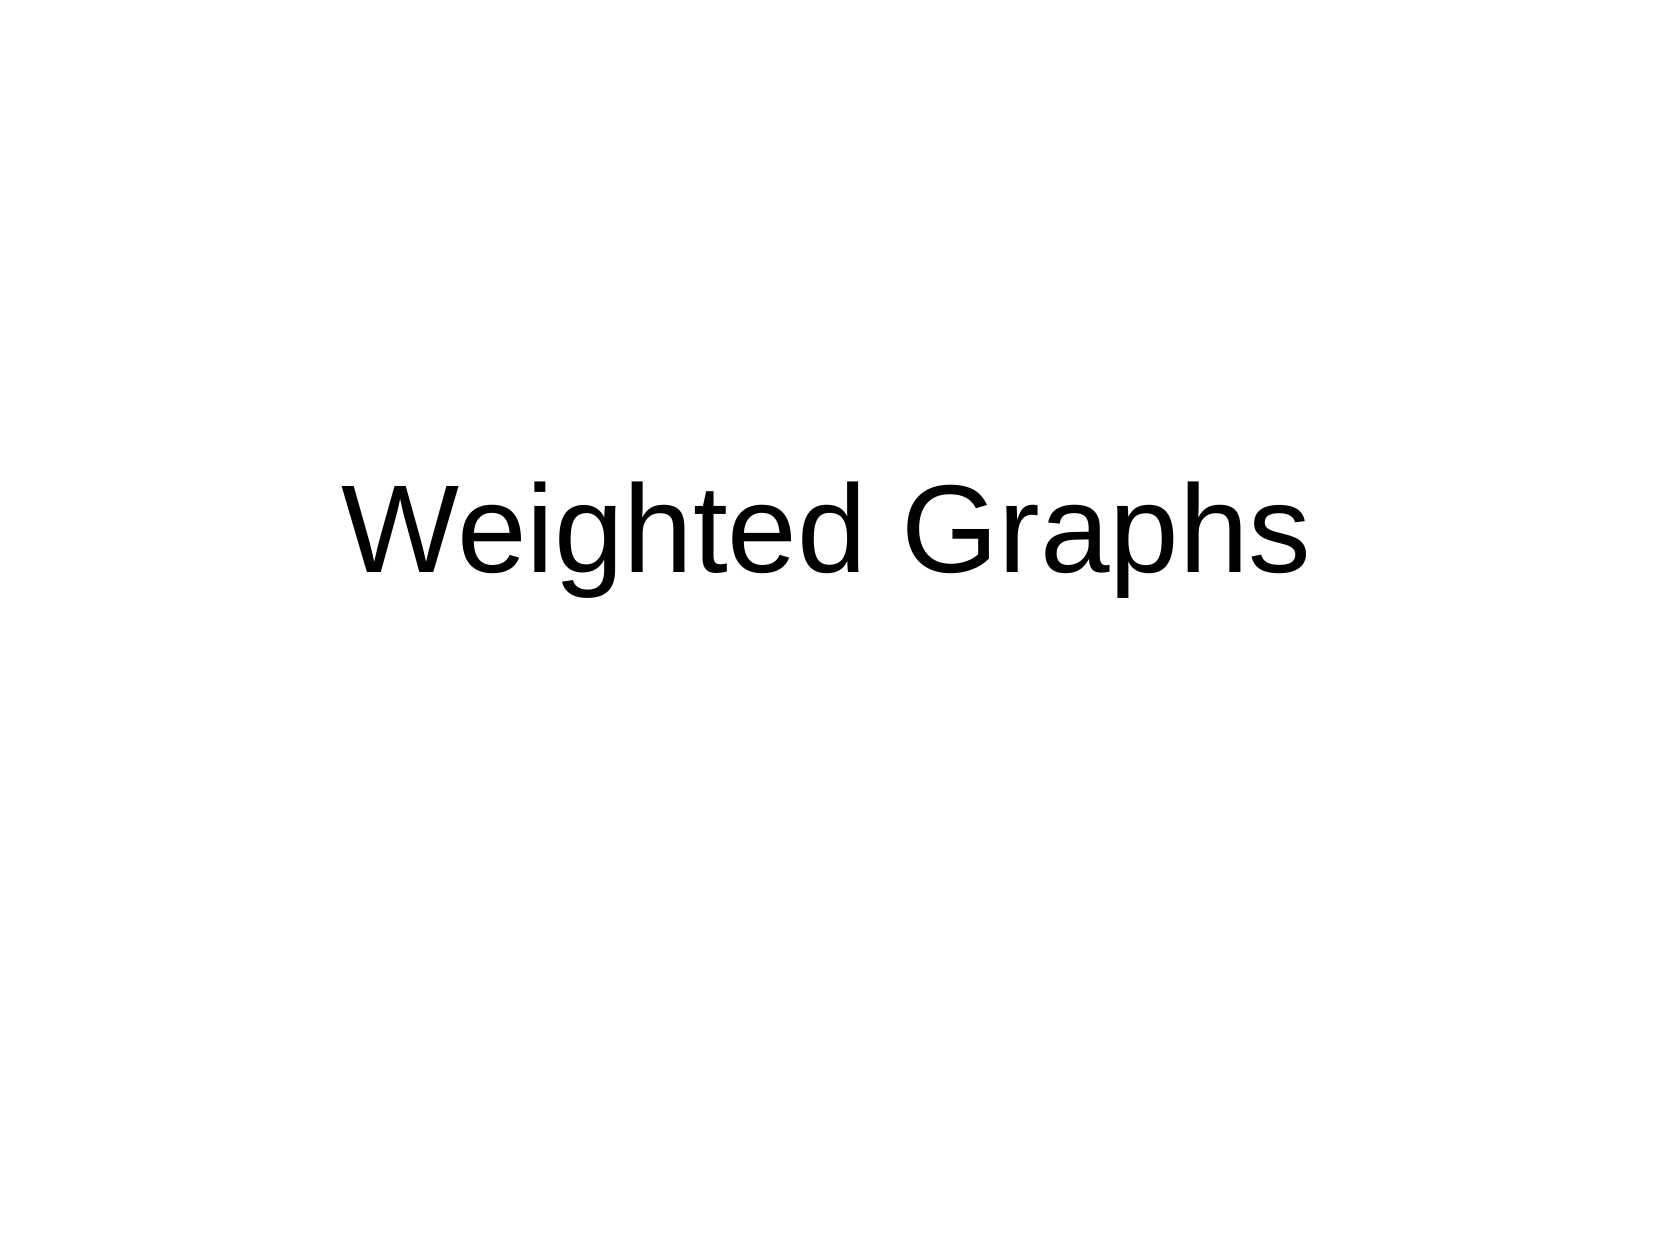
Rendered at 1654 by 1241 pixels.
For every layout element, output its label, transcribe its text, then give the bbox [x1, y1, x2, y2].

subtitle Weighted Graphs [82, 49, 1571, 1010]
